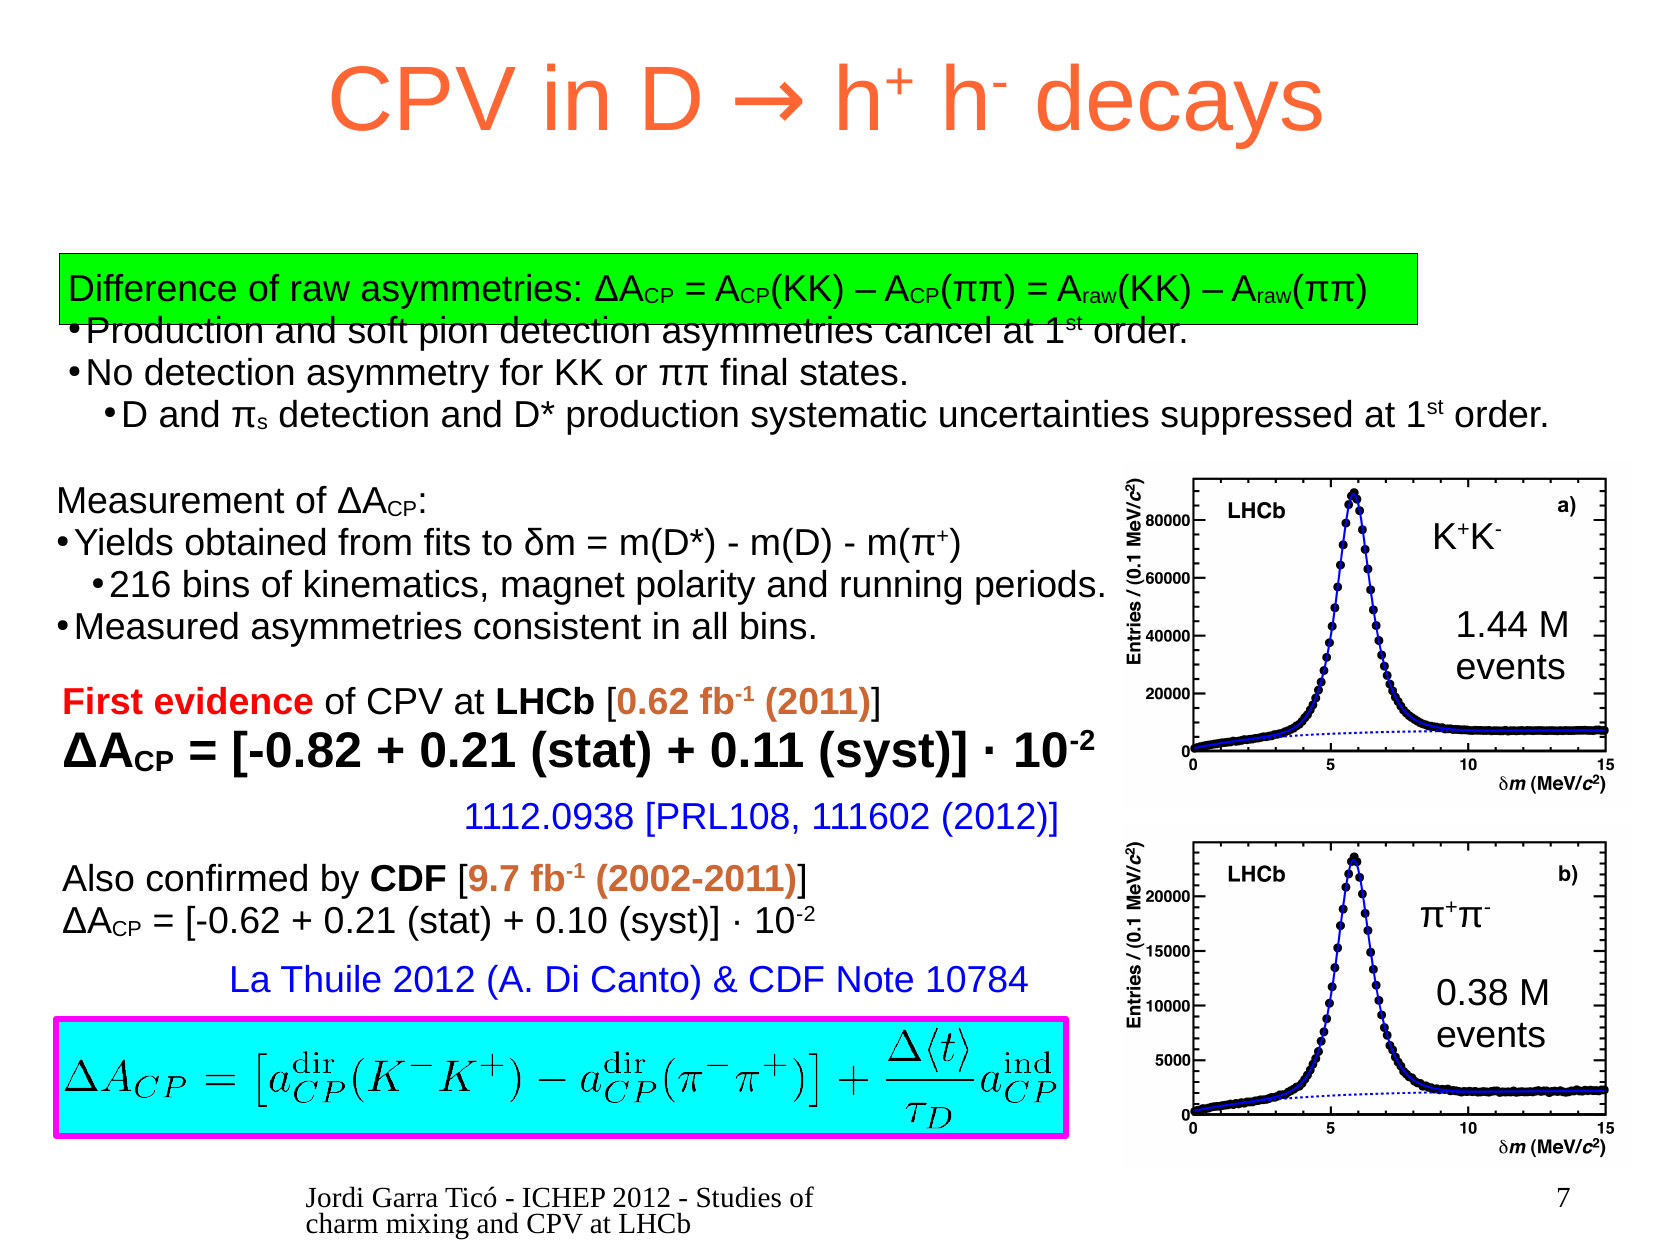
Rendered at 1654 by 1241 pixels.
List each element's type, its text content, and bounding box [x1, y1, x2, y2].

text_box 1.44 M events [1440, 596, 1585, 696]
text_box 1112.0938 [PRL108, 111602 (2012)] [448, 787, 1075, 845]
text_box K+K- [1417, 507, 1517, 567]
text_box La Thuile 2012 (A. Di Canto) & CDF Note 10784 [214, 950, 1045, 1008]
text_box π+π- [1404, 885, 1506, 945]
text_box First evidence of CPV at LHCb [0.62 fb-1 (2011)] ΔACP = [-0.82 + 0.21 (stat) + 0.11 (syst)] · 10-2 [47, 673, 1134, 806]
text_box Also confirmed by CDF [9.7 fb-1 (2002-2011)] ΔACP = [-0.62 + 0.21 (stat) + 0.10 (syst)] · 10-2 [47, 850, 845, 965]
title CPV in D → h+ h- decays [82, 44, 1571, 153]
picture [59, 1021, 1063, 1133]
text_box Difference of raw asymmetries: ΔACP = ACP(KK) – ACP(ππ) = Araw(KK) – Araw(ππ) Production and soft pion detection asymmetries cancel at 1st order. No detection asymmetry for KK or ππ final states. D and πs detection and D* production systematic uncertainties suppressed at 1st order. [53, 259, 1565, 471]
text_box 0.38 M events [1421, 964, 1565, 1063]
picture [1122, 460, 1632, 1170]
text_box Measurement of ΔACP: Yields obtained from fits to δm = m(D*) - m(D) - m(π+) 216 bins of kinematics, magnet polarity and running periods. Measured asymmetries consistent in all bins. [41, 472, 1122, 669]
text_box [59, 253, 1418, 259]
